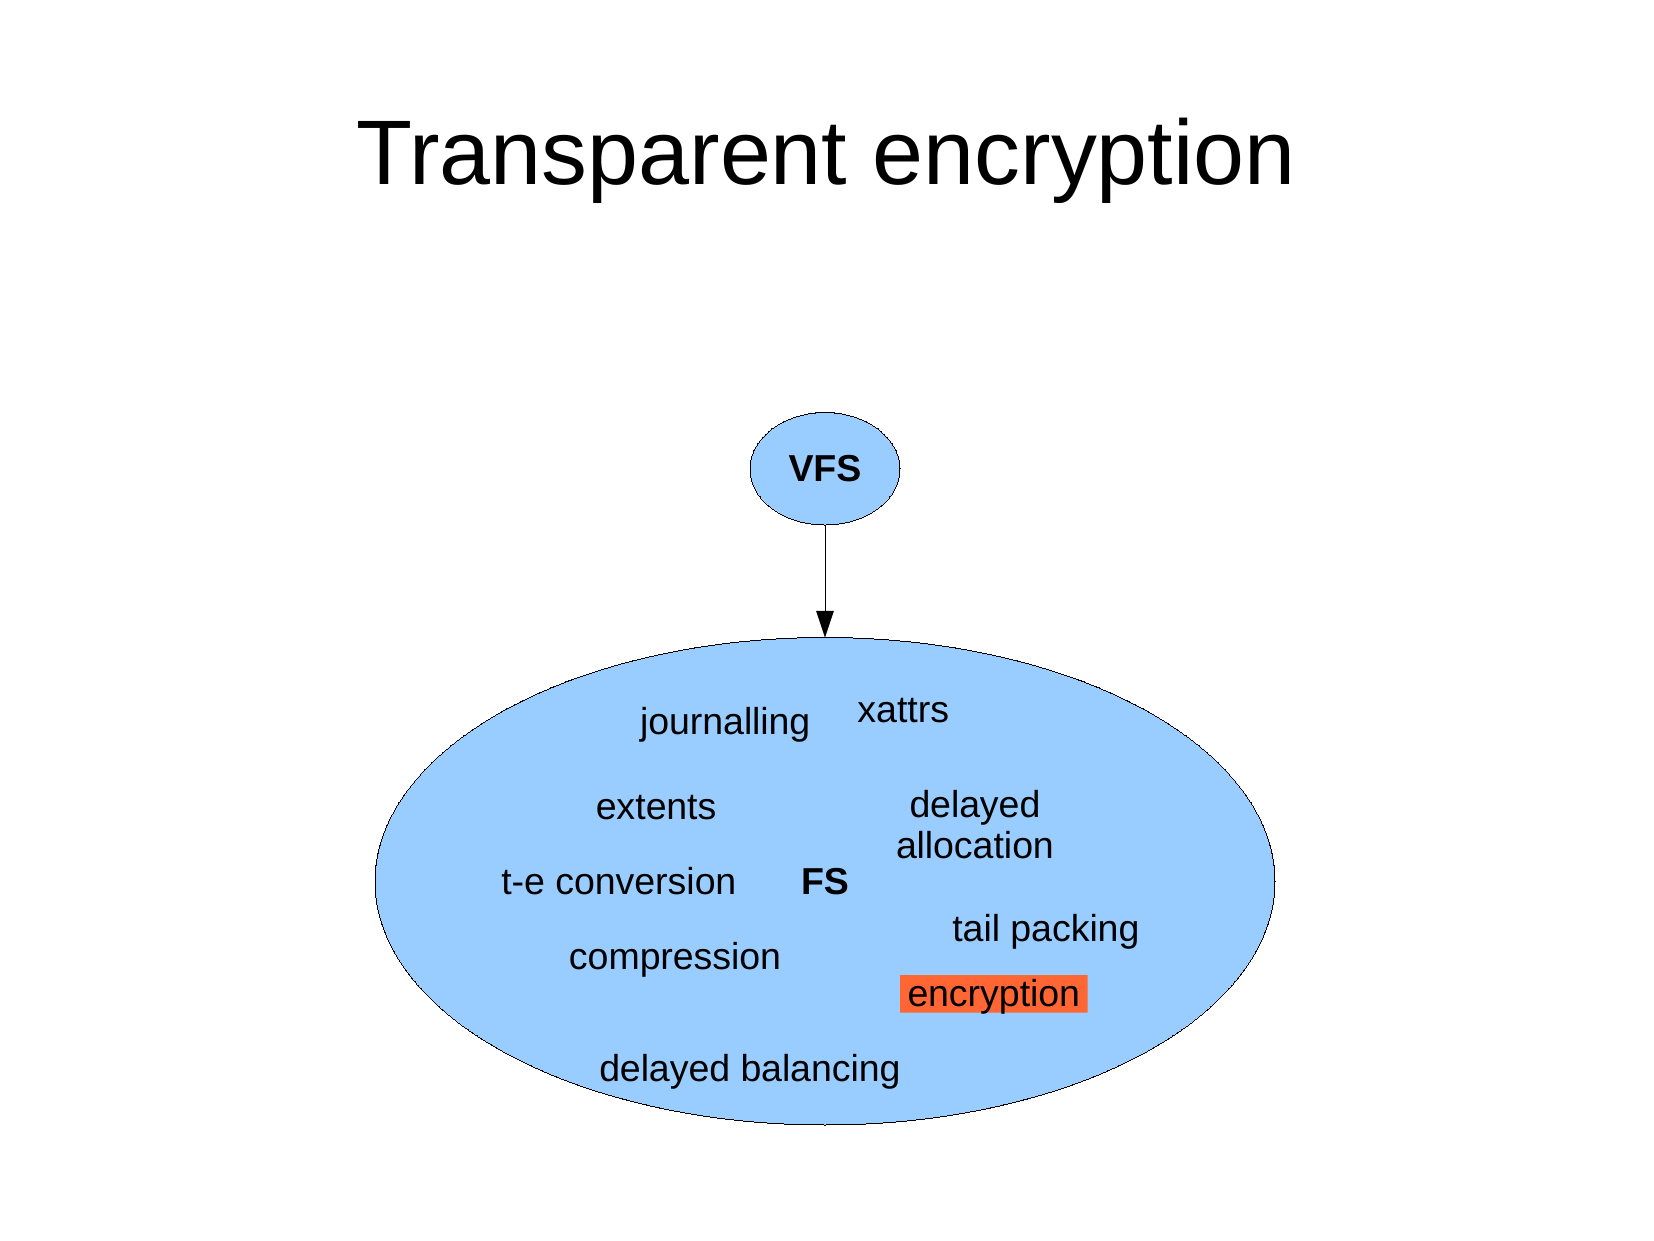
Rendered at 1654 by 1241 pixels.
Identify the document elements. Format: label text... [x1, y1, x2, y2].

text_box xattrs [865, 690, 941, 729]
text_box extents [600, 787, 713, 826]
text_box tail packing [937, 900, 1155, 957]
text_box t-e conversion [525, 862, 713, 901]
text_box compression [562, 937, 788, 976]
text_box VFS [750, 412, 901, 526]
text_box journalling [625, 693, 826, 751]
text_box encryption [900, 975, 1088, 1013]
text_box FS [375, 637, 1276, 1126]
text_box delayed balancing [600, 1050, 901, 1088]
title Transparent encryption [82, 49, 1571, 257]
text_box delayed allocation [900, 787, 1051, 863]
